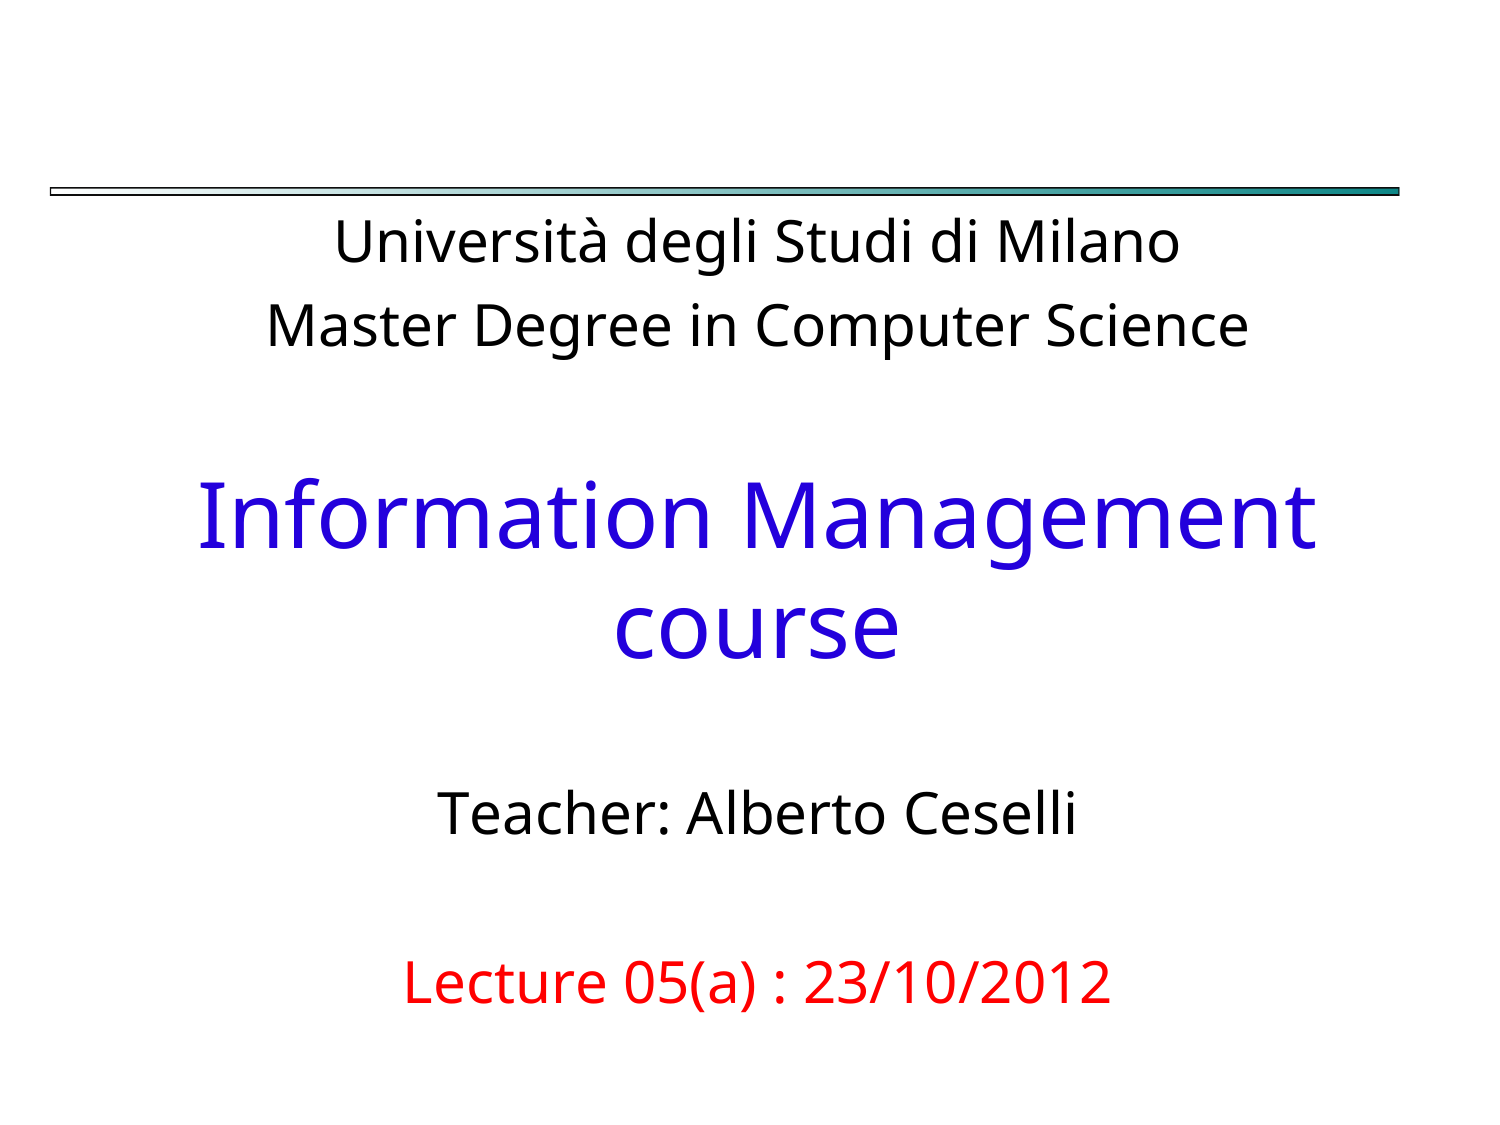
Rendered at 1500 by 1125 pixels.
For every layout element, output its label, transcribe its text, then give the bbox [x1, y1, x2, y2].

subtitle Università degli Studi di Milano Master Degree in Computer Science Information Management course Teacher: Alberto Ceselli Lecture 05(a) : 23/10/2012 [124, 55, 1391, 1125]
